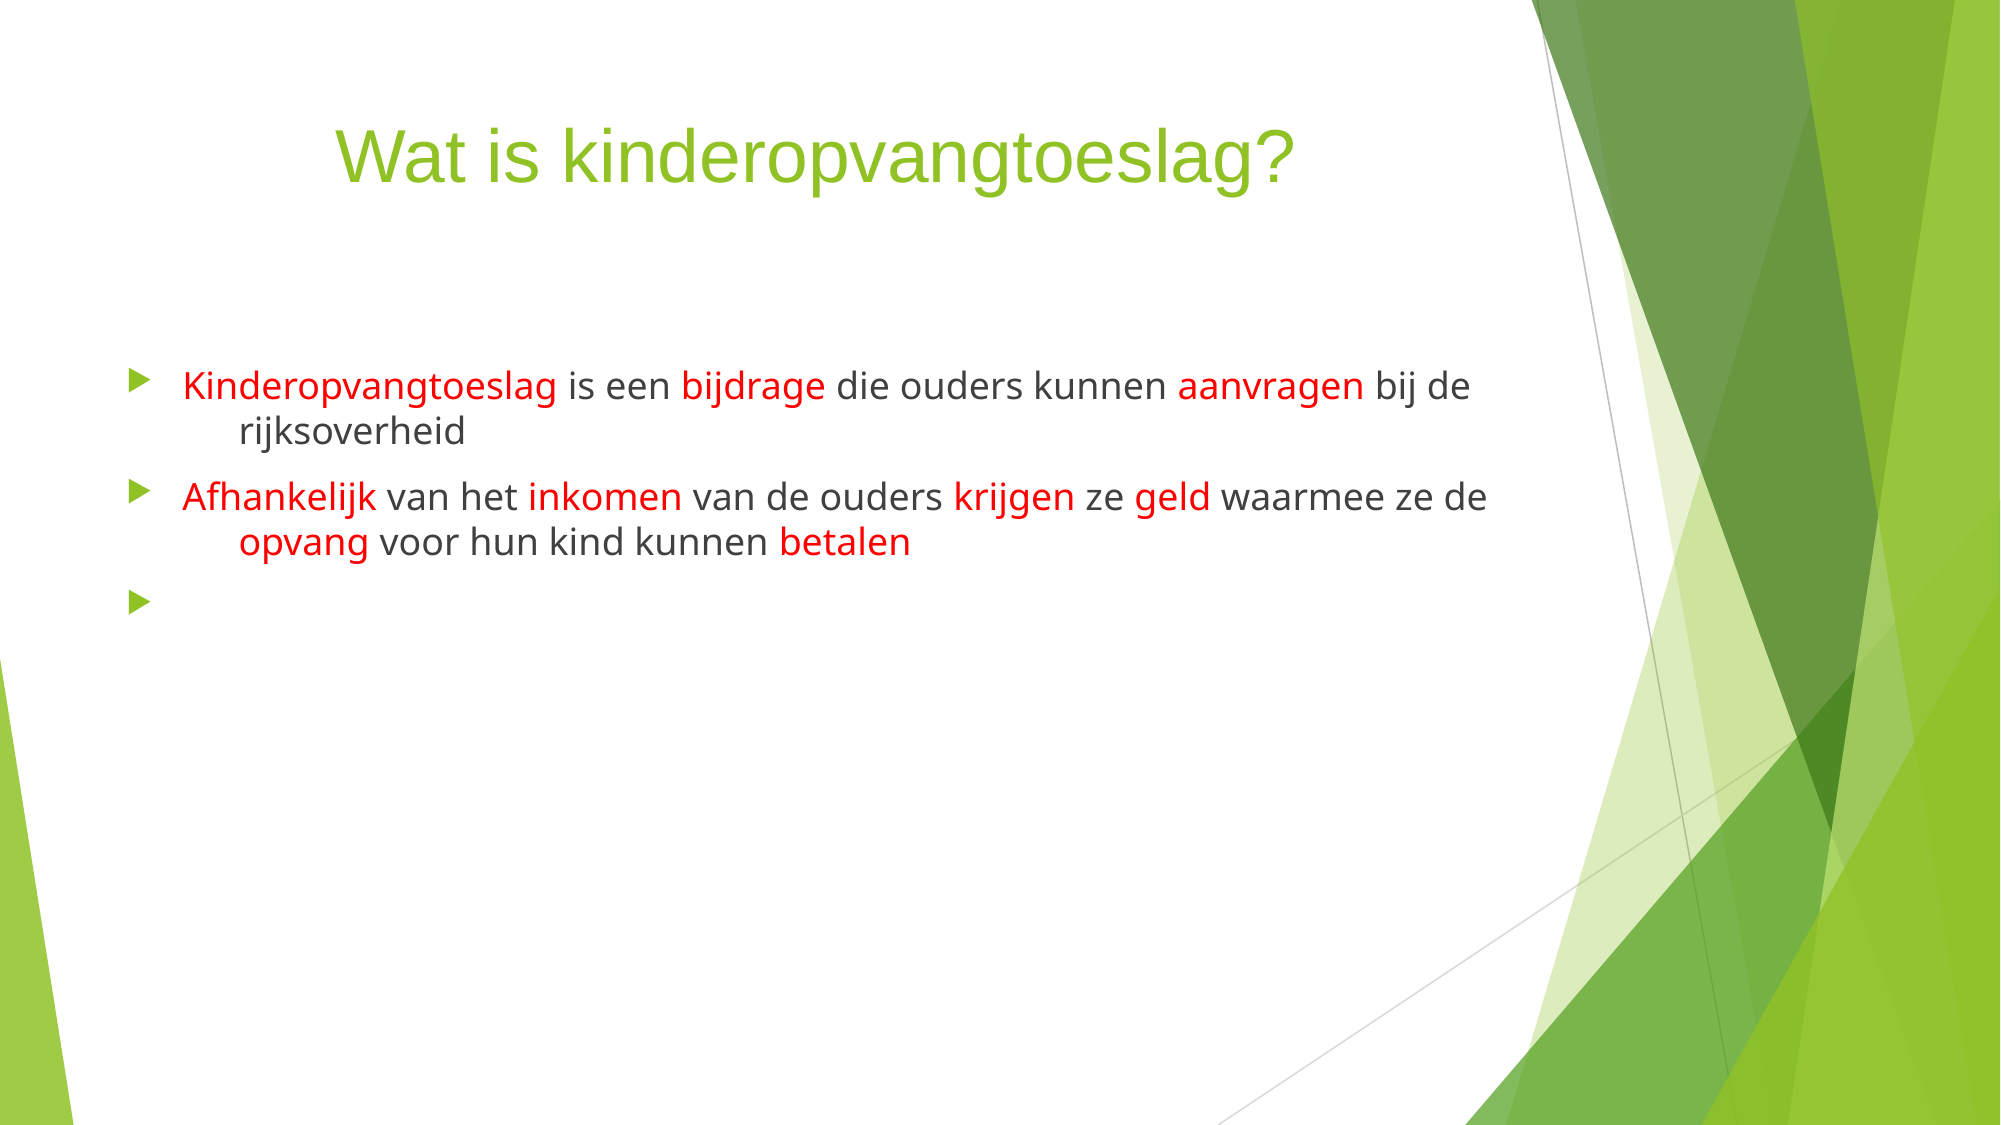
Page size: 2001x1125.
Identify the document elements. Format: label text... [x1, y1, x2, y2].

list Kinderopvangtoeslag is een bijdrage die ouders kunnen aanvragen bij de rijksoverheid Afhankelijk van het inkomen van de ouders krijgen ze geld waarmee ze de opvang voor hun kind kunnen betalen [111, 354, 1522, 992]
title Wat is kinderopvangtoeslag? [111, 99, 1522, 317]
